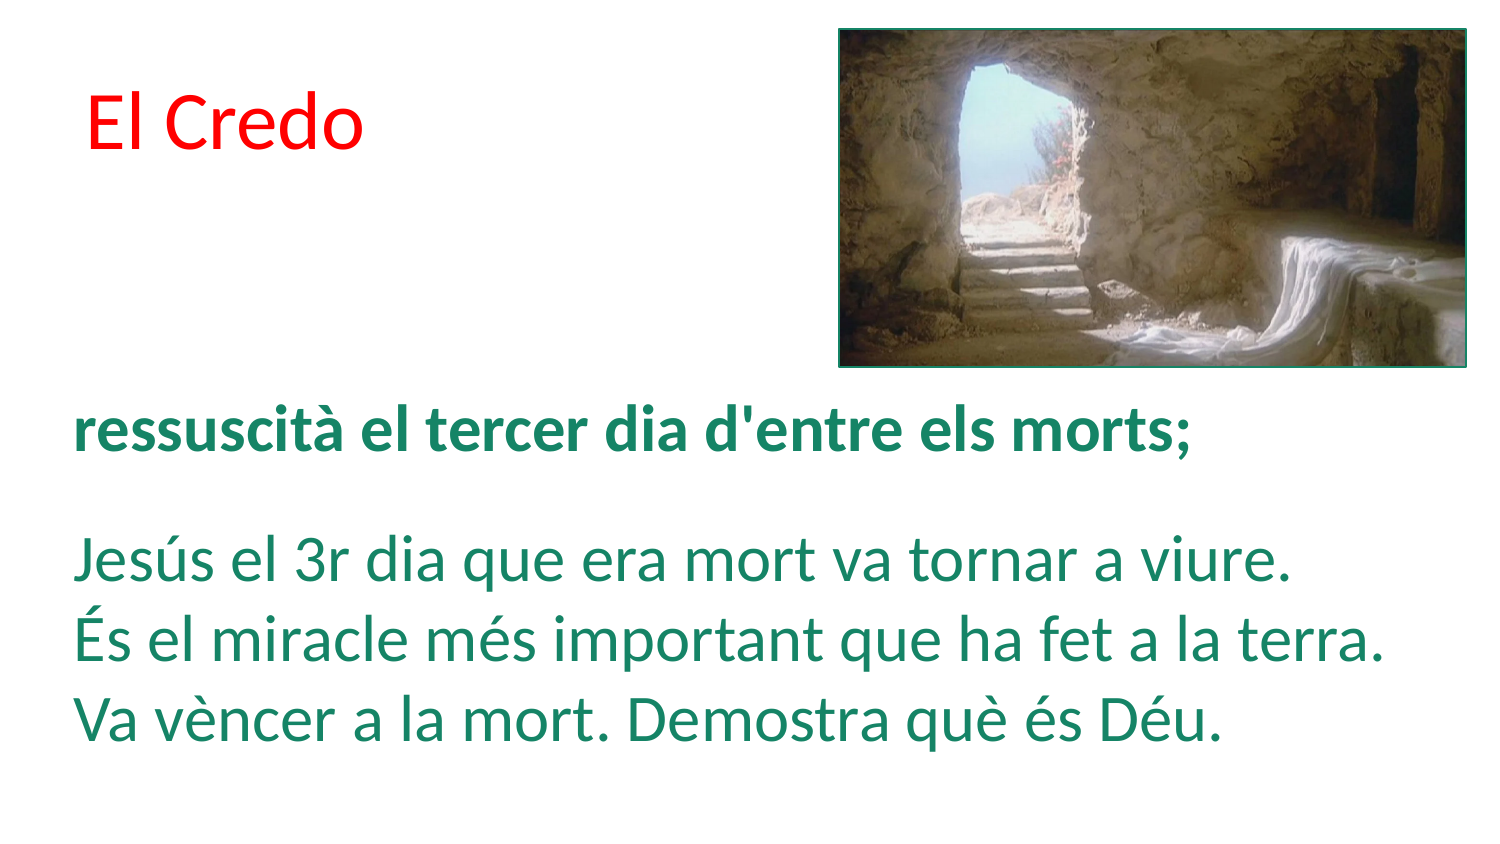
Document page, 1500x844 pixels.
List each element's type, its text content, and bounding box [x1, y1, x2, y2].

text_box El Credo [70, 59, 638, 158]
picture [840, 30, 1465, 366]
text_box ressuscità el tercer dia d'entre els morts; Jesús el 3r dia que era mort va tornar a viure. És el miracle més important que ha fet a la terra. Va vèncer a la mort. Demostra què és Déu. [58, 377, 1447, 783]
